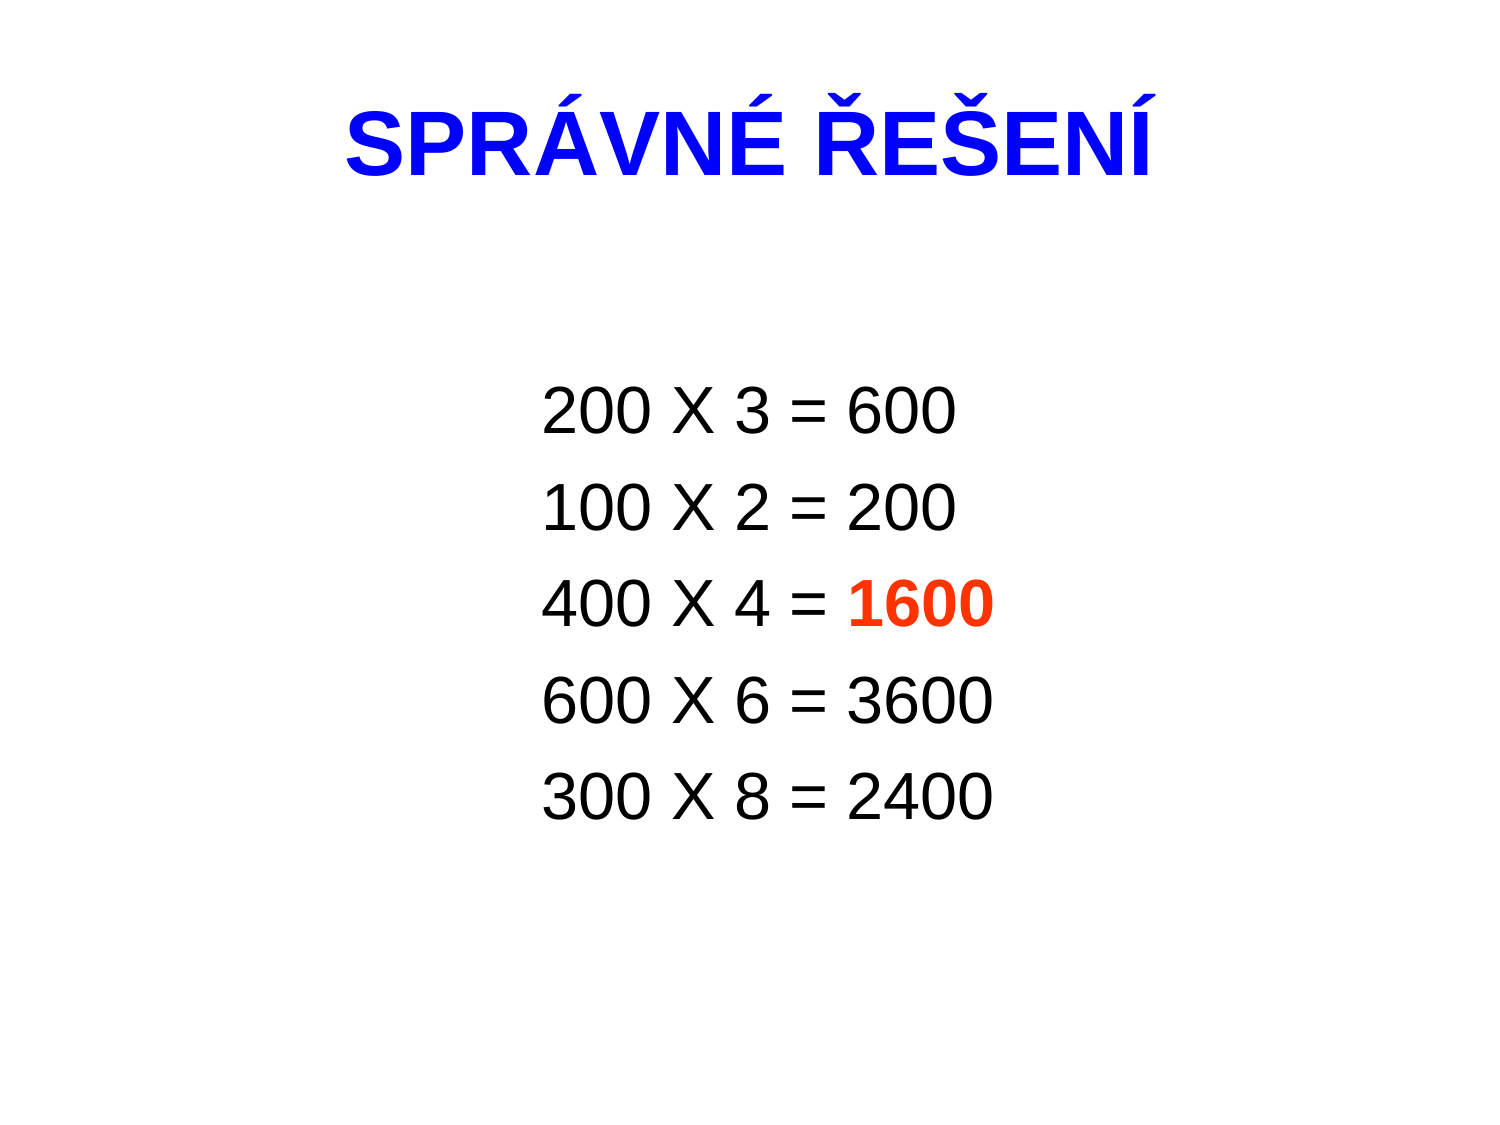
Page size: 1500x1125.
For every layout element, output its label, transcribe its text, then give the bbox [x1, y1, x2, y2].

title SPRÁVNÉ ŘEŠENÍ [75, 45, 1426, 233]
list 200 X 3 = 600 100 X 2 = 200 400 X 4 = 1600 600 X 6 = 3600 300 X 8 = 2400 [75, 262, 1426, 1006]
